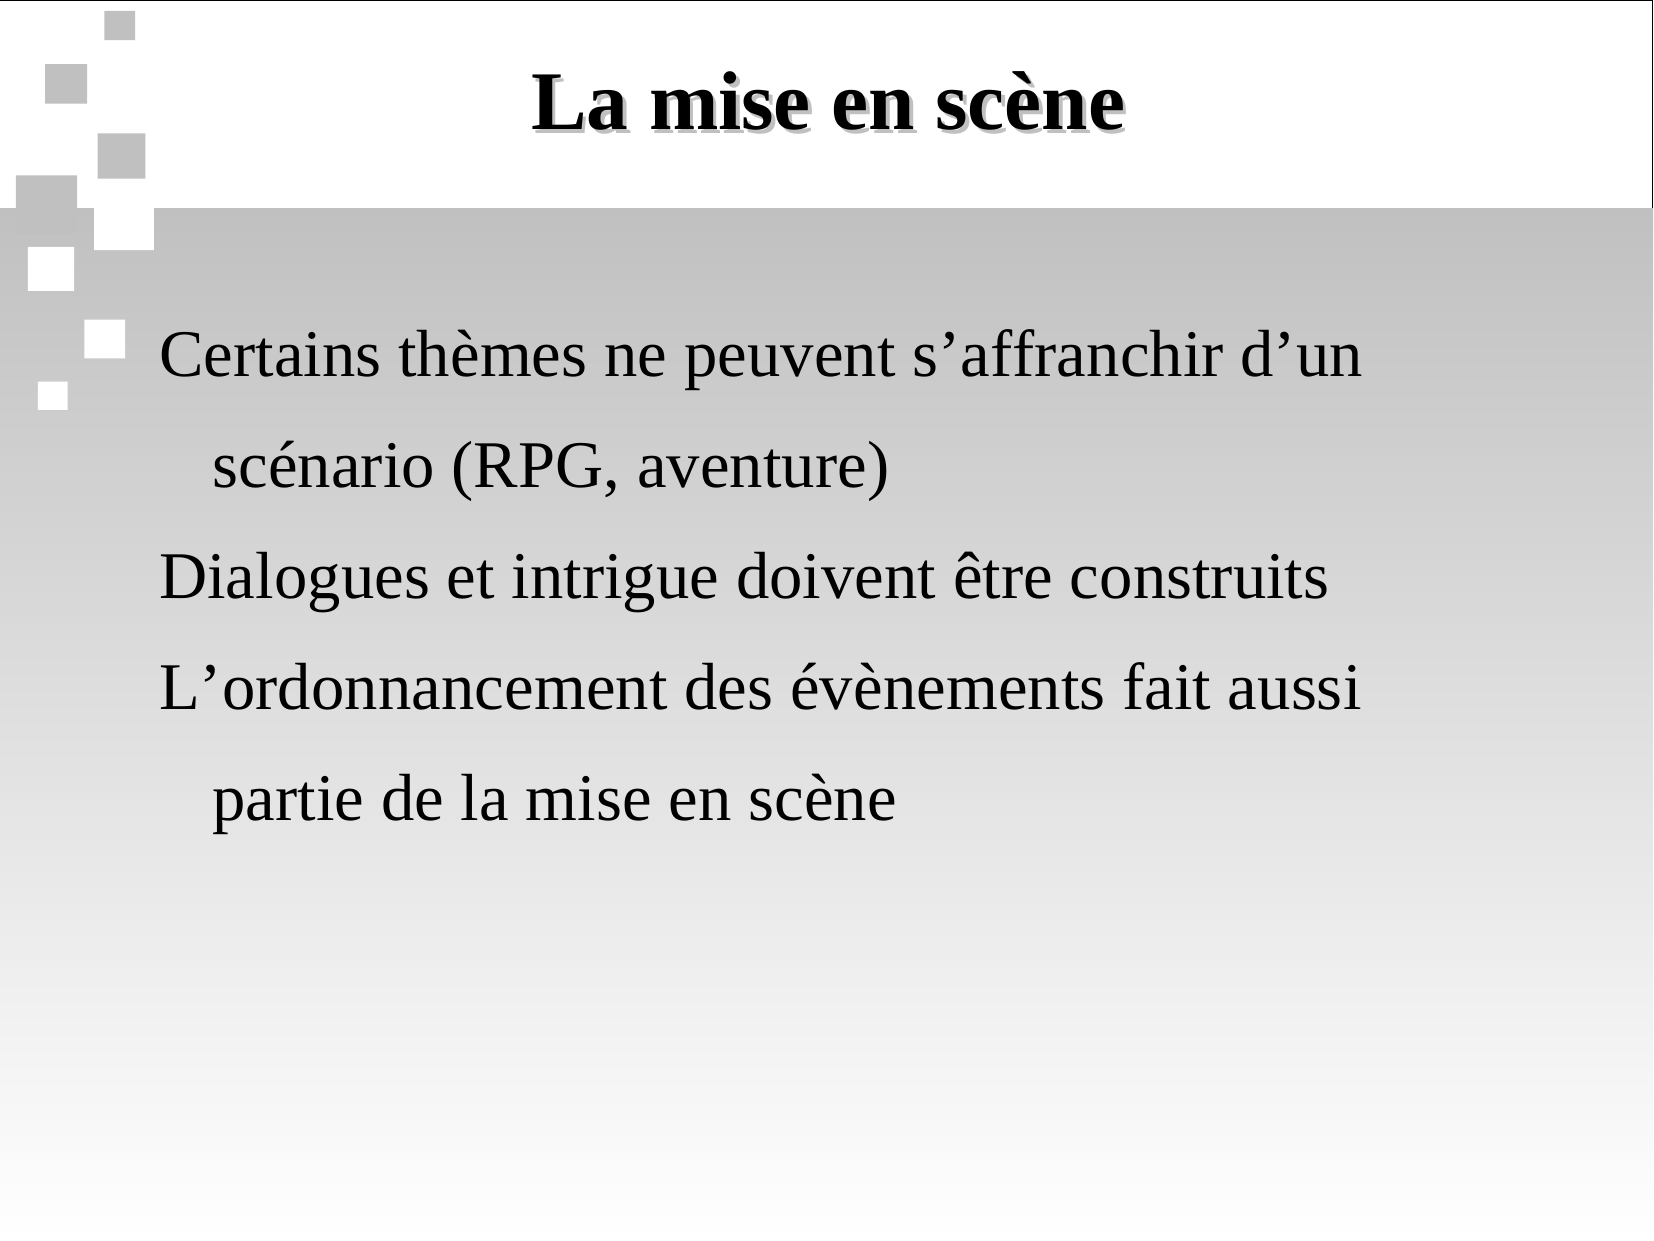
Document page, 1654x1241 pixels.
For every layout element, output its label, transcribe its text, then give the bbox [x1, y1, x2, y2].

list Certains thèmes ne peuvent s’affranchir d’un scénario (RPG, aventure) Dialogues et intrigue doivent être construits L’ordonnancement des évènements fait aussi partie de la mise en scène [141, 279, 1532, 1183]
title La mise en scène [90, 0, 1567, 204]
